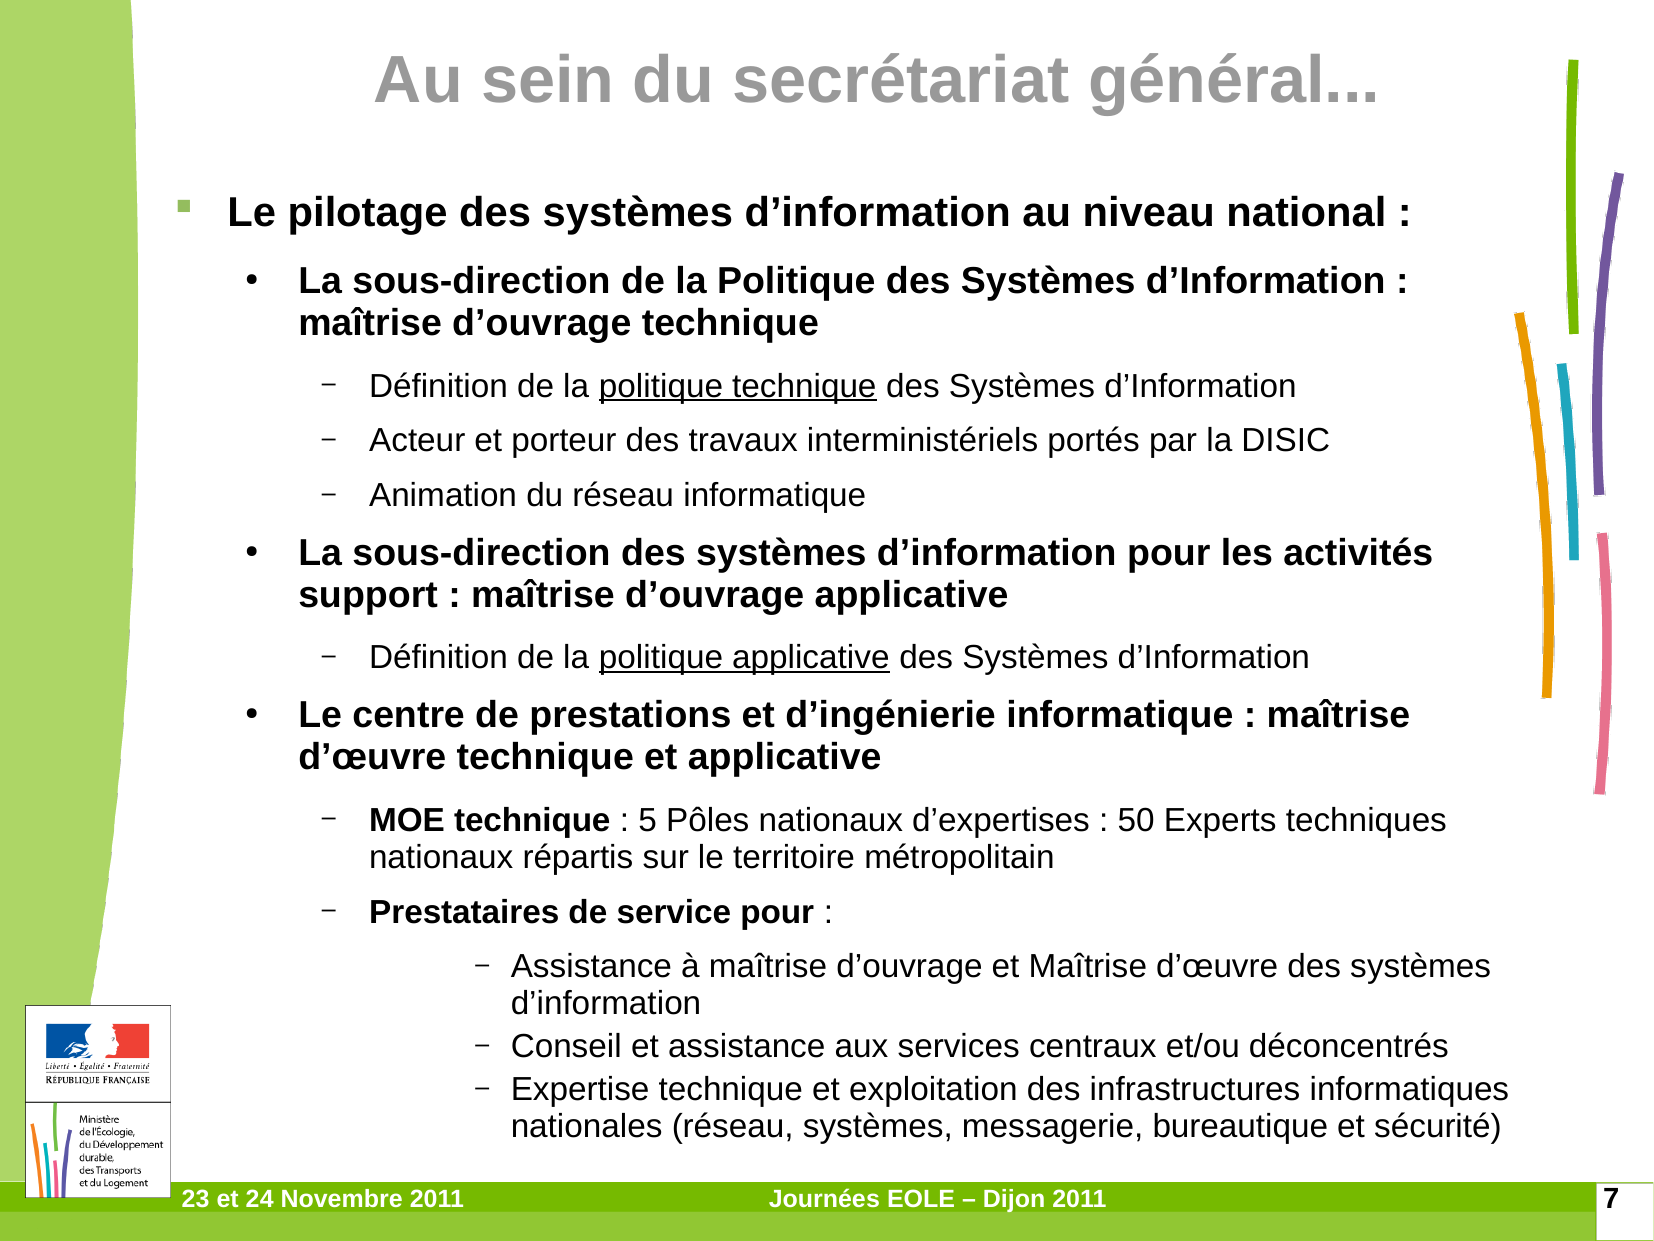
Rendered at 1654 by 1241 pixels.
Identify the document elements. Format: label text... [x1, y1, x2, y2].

title Au sein du secrétariat général... [133, 0, 1622, 159]
list Le pilotage des systèmes d’information au niveau national : La sous-direction de la Politique des Systèmes d’Information : maîtrise d’ouvrage technique Définition de la politique technique des Systèmes d’Information Acteur et porteur des travaux interministériels portés par la DISIC Animation du réseau informatique La sous-direction des systèmes d’information pour les activités support : maîtrise d’ouvrage applicative Définition de la politique applicative des Systèmes d’Information Le centre de prestations et d’ingénierie informatique : maîtrise d’œuvre technique et applicative MOE technique : 5 Pôles nationaux d’expertises : 50 Experts techniques nationaux répartis sur le territoire métropolitain Prestataires de service pour : Assistance à maîtrise d’ouvrage et Maîtrise d’œuvre des systèmes d’information Conseil et assistance aux services centraux et/ou déconcentrés Expertise technique et exploitation des infrastructures informatiques nationales (réseau, systèmes, messagerie, bureautique et sécurité) [156, 188, 1547, 1175]
picture [0, 0, 1654, 1241]
